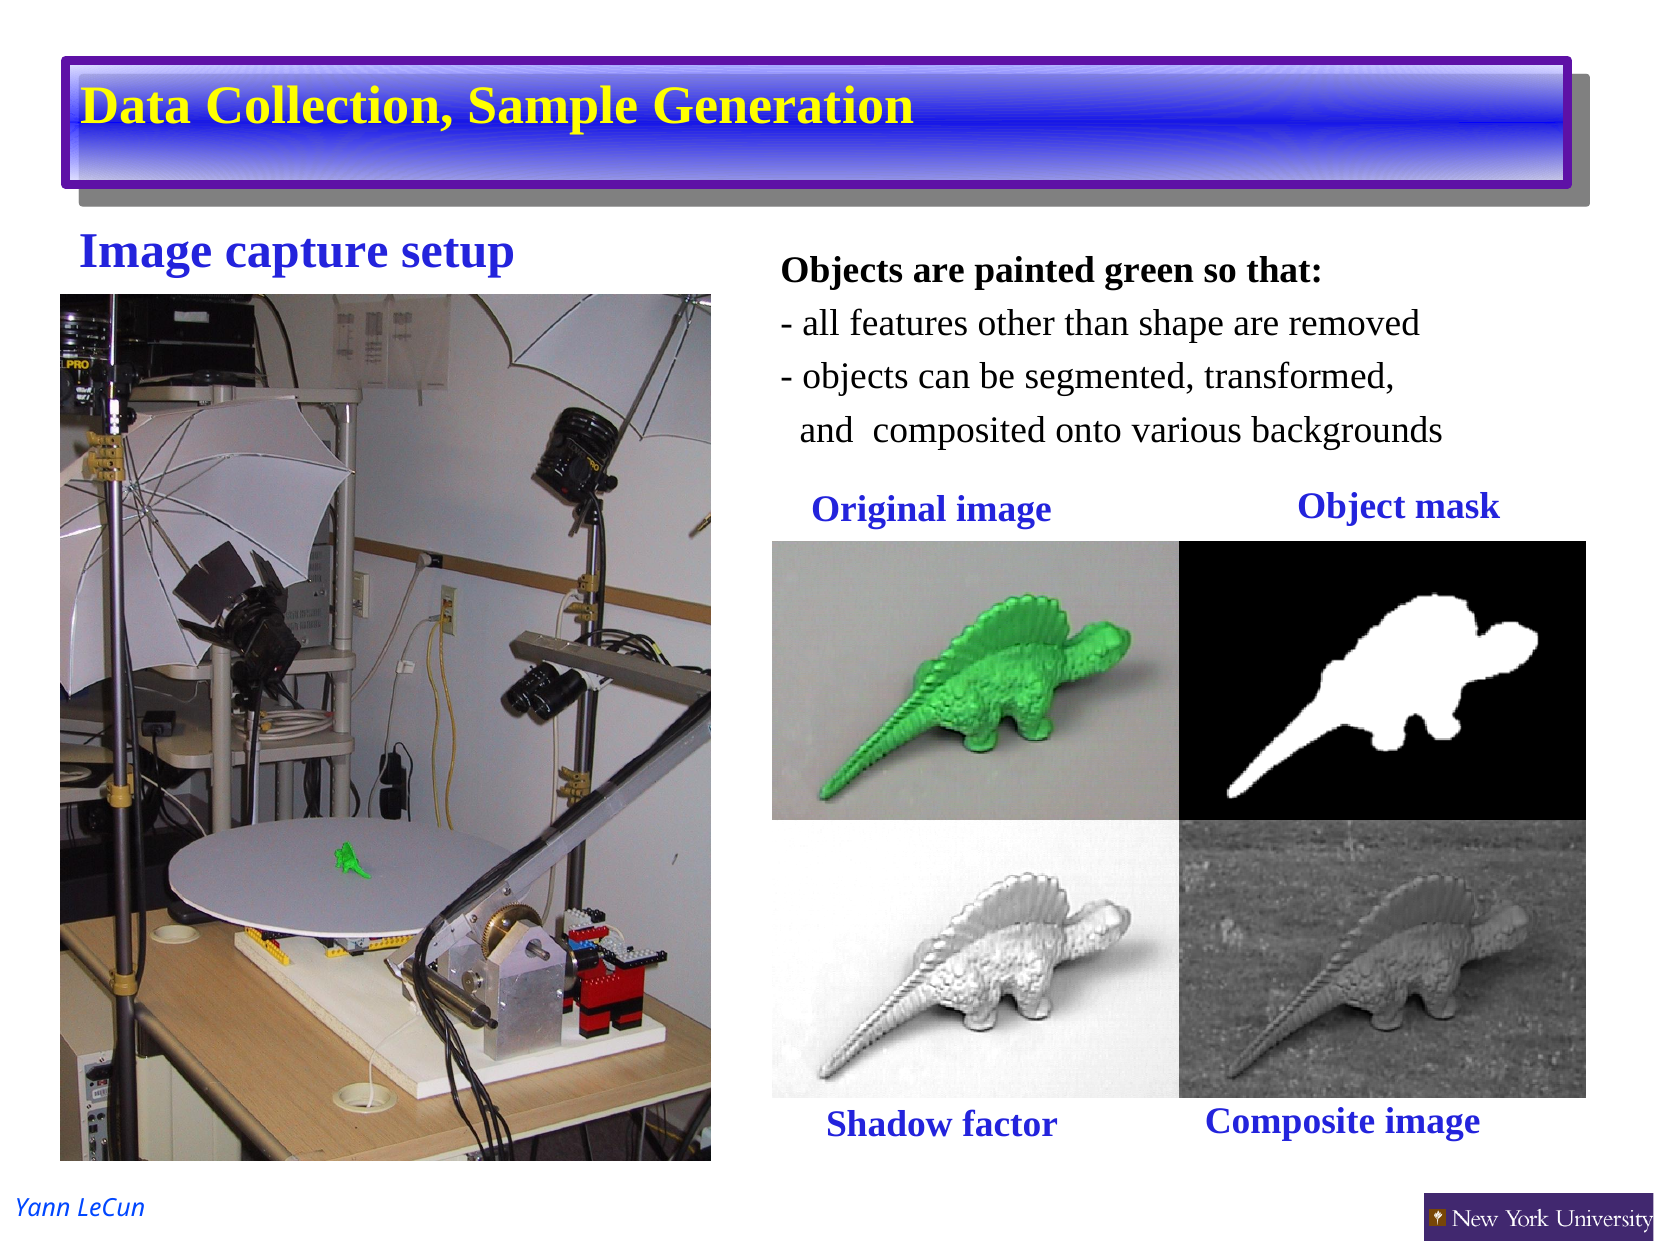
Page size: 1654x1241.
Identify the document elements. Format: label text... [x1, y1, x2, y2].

picture [60, 294, 711, 1161]
picture [772, 541, 1586, 1098]
text_box Shadow factor [796, 1073, 1089, 1189]
text_box Composite image [1175, 1070, 1511, 1187]
text_box Data Collection, Sample Generation [65, 60, 1568, 185]
text_box Image capture setup [49, 193, 671, 328]
text_box Object mask [1267, 455, 1531, 572]
picture [1424, 1193, 1654, 1241]
text_box Objects are painted green so that: - all features other than shape are removed - objects can be segmented, transformed, and composited onto various backgrounds [750, 219, 1492, 527]
text_box Original image [781, 458, 1085, 575]
